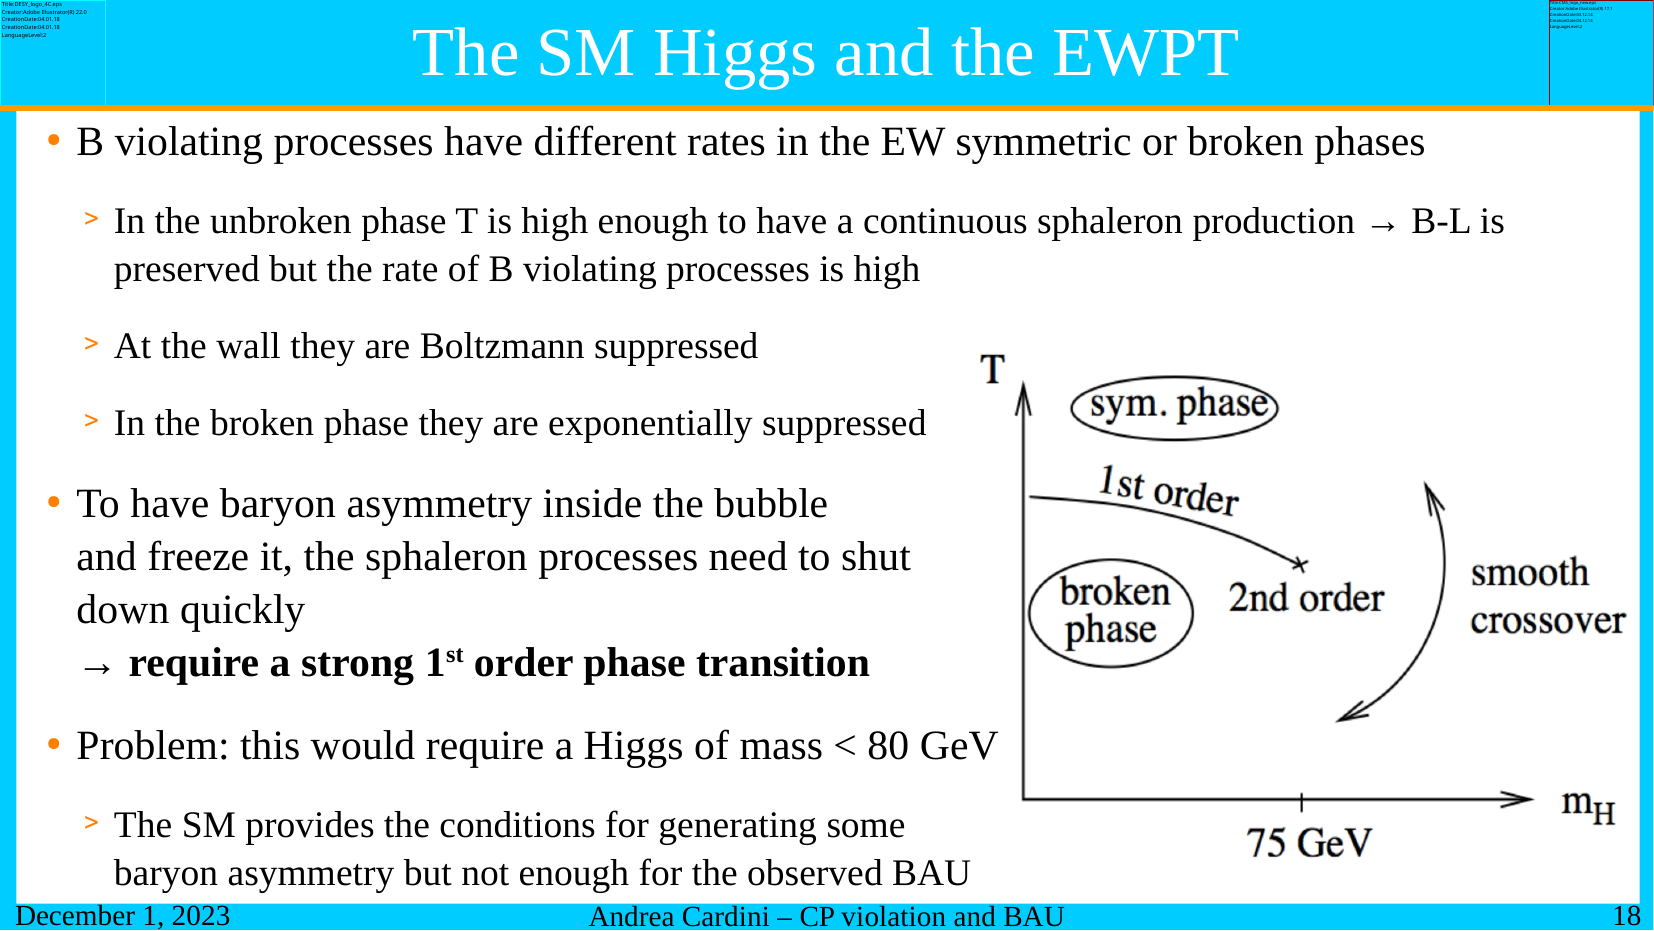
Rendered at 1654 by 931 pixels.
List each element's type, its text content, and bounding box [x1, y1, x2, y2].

title The SM Higgs and the EWPT [14, 0, 1640, 106]
list B violating processes have different rates in the EW symmetric or broken phases In the unbroken phase T is high enough to have a continuous sphaleron production → B-L is preserved but the rate of B violating processes is high At the wall they are Boltzmann suppressed In the broken phase they are exponentially suppressed To have baryon asymmetry inside the bubble and freeze it, the sphaleron processes need to shut down quickly → require a strong 1st order phase transition Problem: this would require a Higgs of mass < 80 GeV The SM provides the conditions for generating some baryon asymmetry but not enough for the observed BAU [0, 110, 1643, 901]
